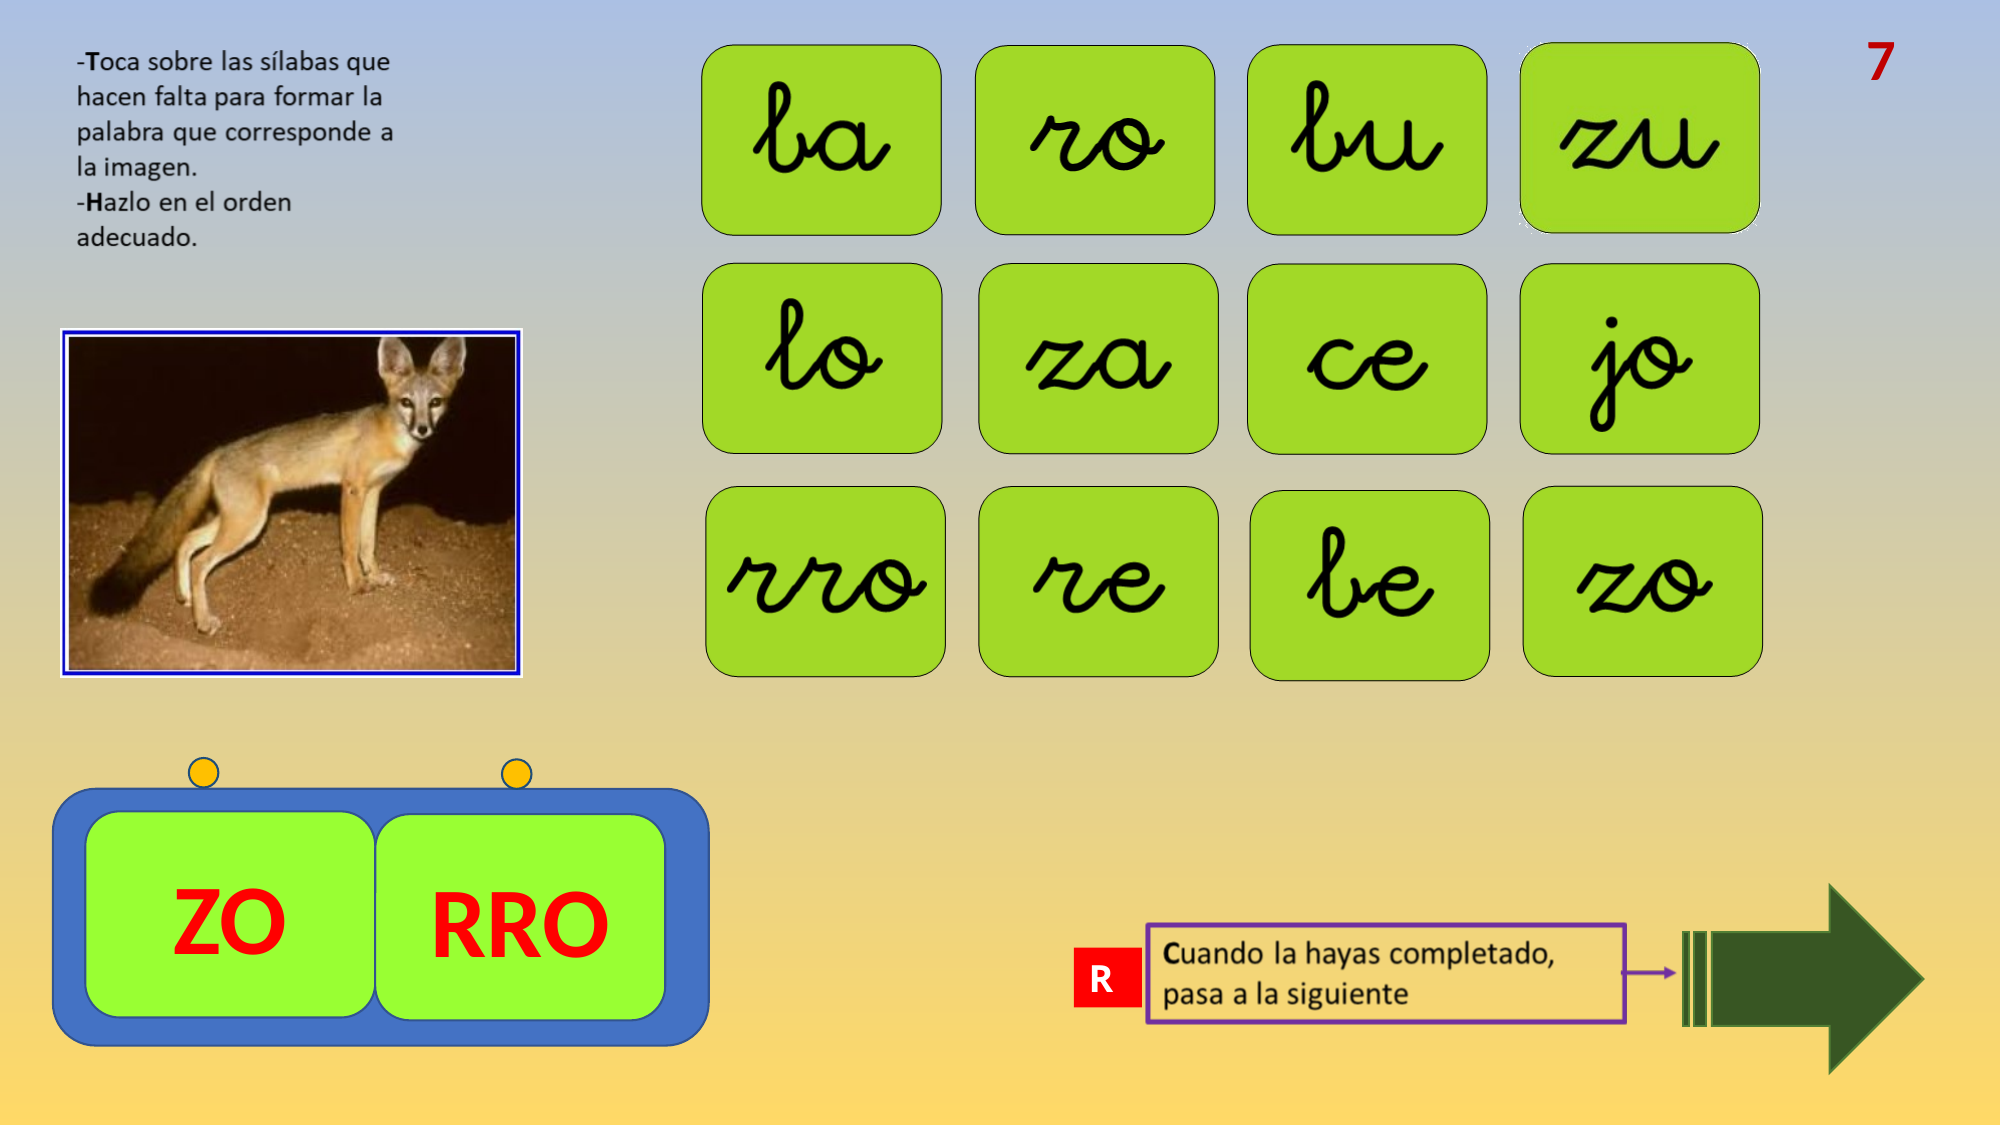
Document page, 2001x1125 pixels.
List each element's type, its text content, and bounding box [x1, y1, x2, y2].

picture [1141, 921, 1691, 1034]
picture [978, 262, 1220, 455]
picture [1246, 263, 1488, 455]
picture [701, 44, 943, 236]
picture [1246, 44, 1488, 236]
picture [1519, 263, 1761, 455]
text_box RRO [375, 814, 666, 1021]
picture [701, 262, 943, 455]
picture [58, 34, 431, 272]
text_box ZO [85, 811, 375, 1018]
picture [1249, 489, 1491, 682]
text_box [52, 757, 709, 1046]
text_box [1694, 932, 1707, 1026]
picture [978, 485, 1220, 678]
picture [60, 328, 523, 678]
text_box R [1073, 947, 1141, 1008]
text_box [1711, 885, 1924, 1073]
text_box 7 [1851, 14, 1953, 100]
picture [705, 485, 947, 678]
picture [974, 44, 1216, 237]
picture [1519, 42, 1761, 234]
picture [1522, 485, 1764, 678]
